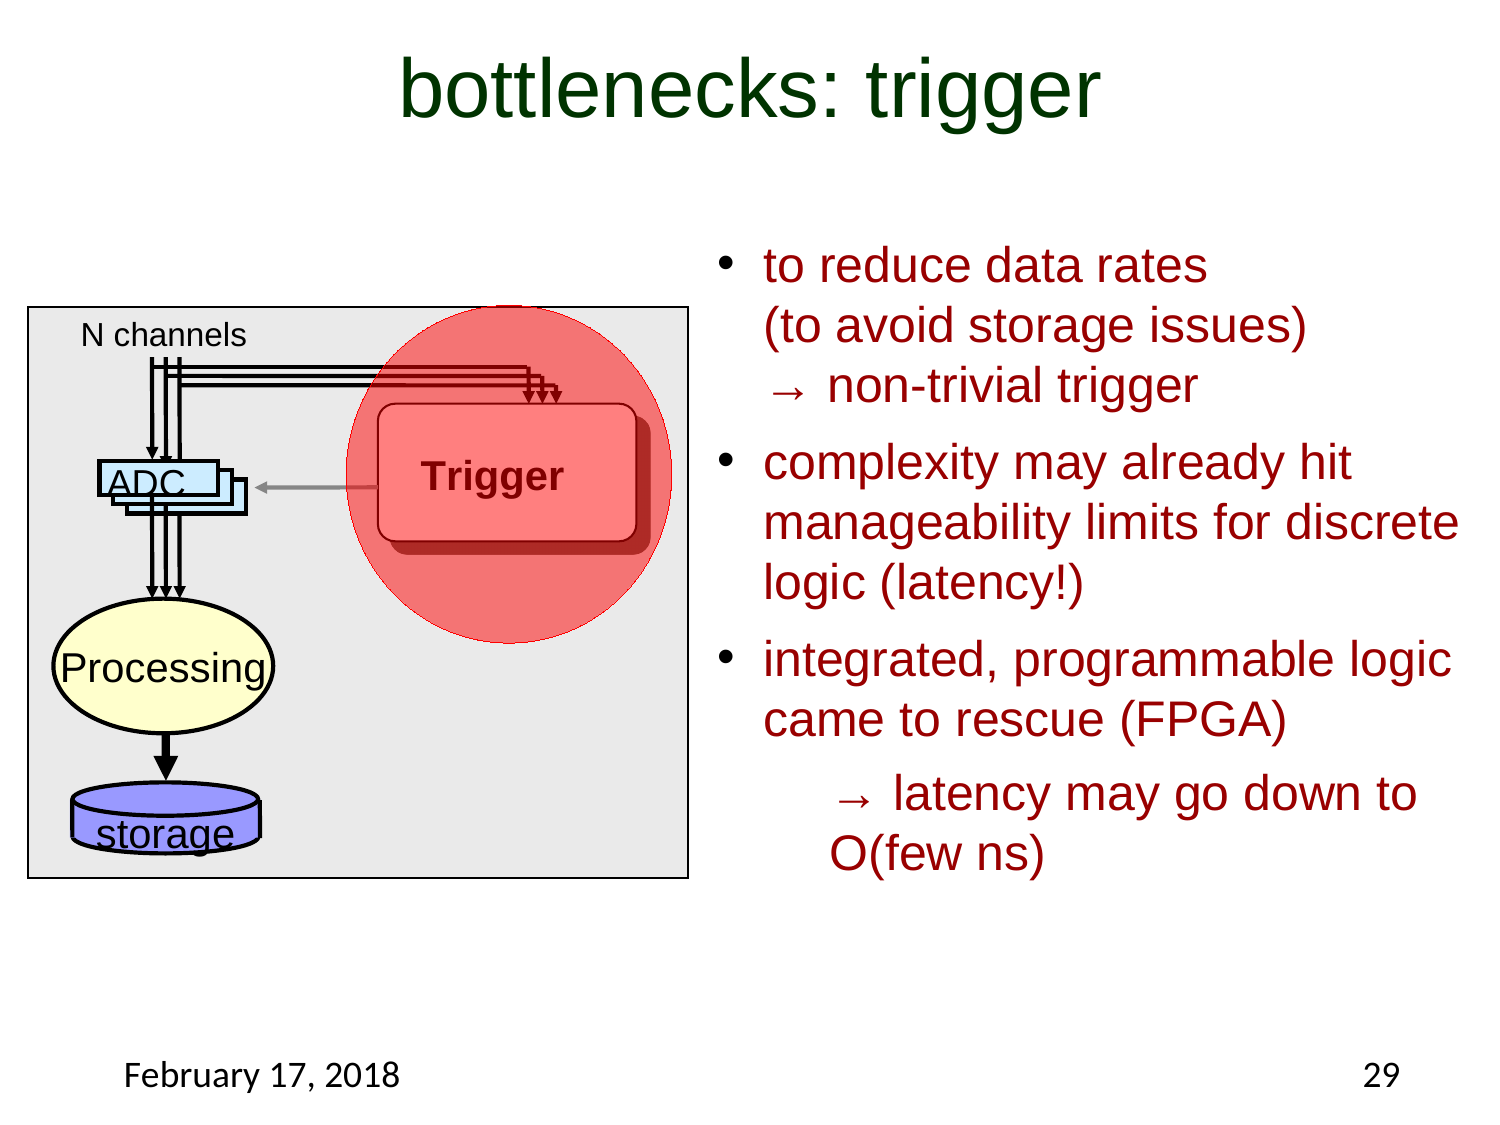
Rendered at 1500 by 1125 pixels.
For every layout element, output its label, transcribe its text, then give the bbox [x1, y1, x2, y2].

text_box Processing [53, 598, 274, 734]
text_box storage [80, 798, 251, 865]
text_box N channels [65, 305, 263, 361]
text_box [155, 369, 163, 451]
text_box [155, 512, 163, 586]
list to reduce data rates (to avoid storage issues) → non-trivial trigger complexity may already hit manageability limits for discrete logic (latency!) integrated, programmable logic came to rescue (FPGA) → latency may go down to O(few ns) [702, 224, 1482, 1030]
text_box [167, 587, 179, 599]
title bottlenecks: trigger [6, 0, 1495, 169]
text_box ADC [91, 451, 222, 512]
text_box [154, 587, 165, 598]
text_box [28, 305, 689, 879]
text_box [168, 378, 177, 451]
